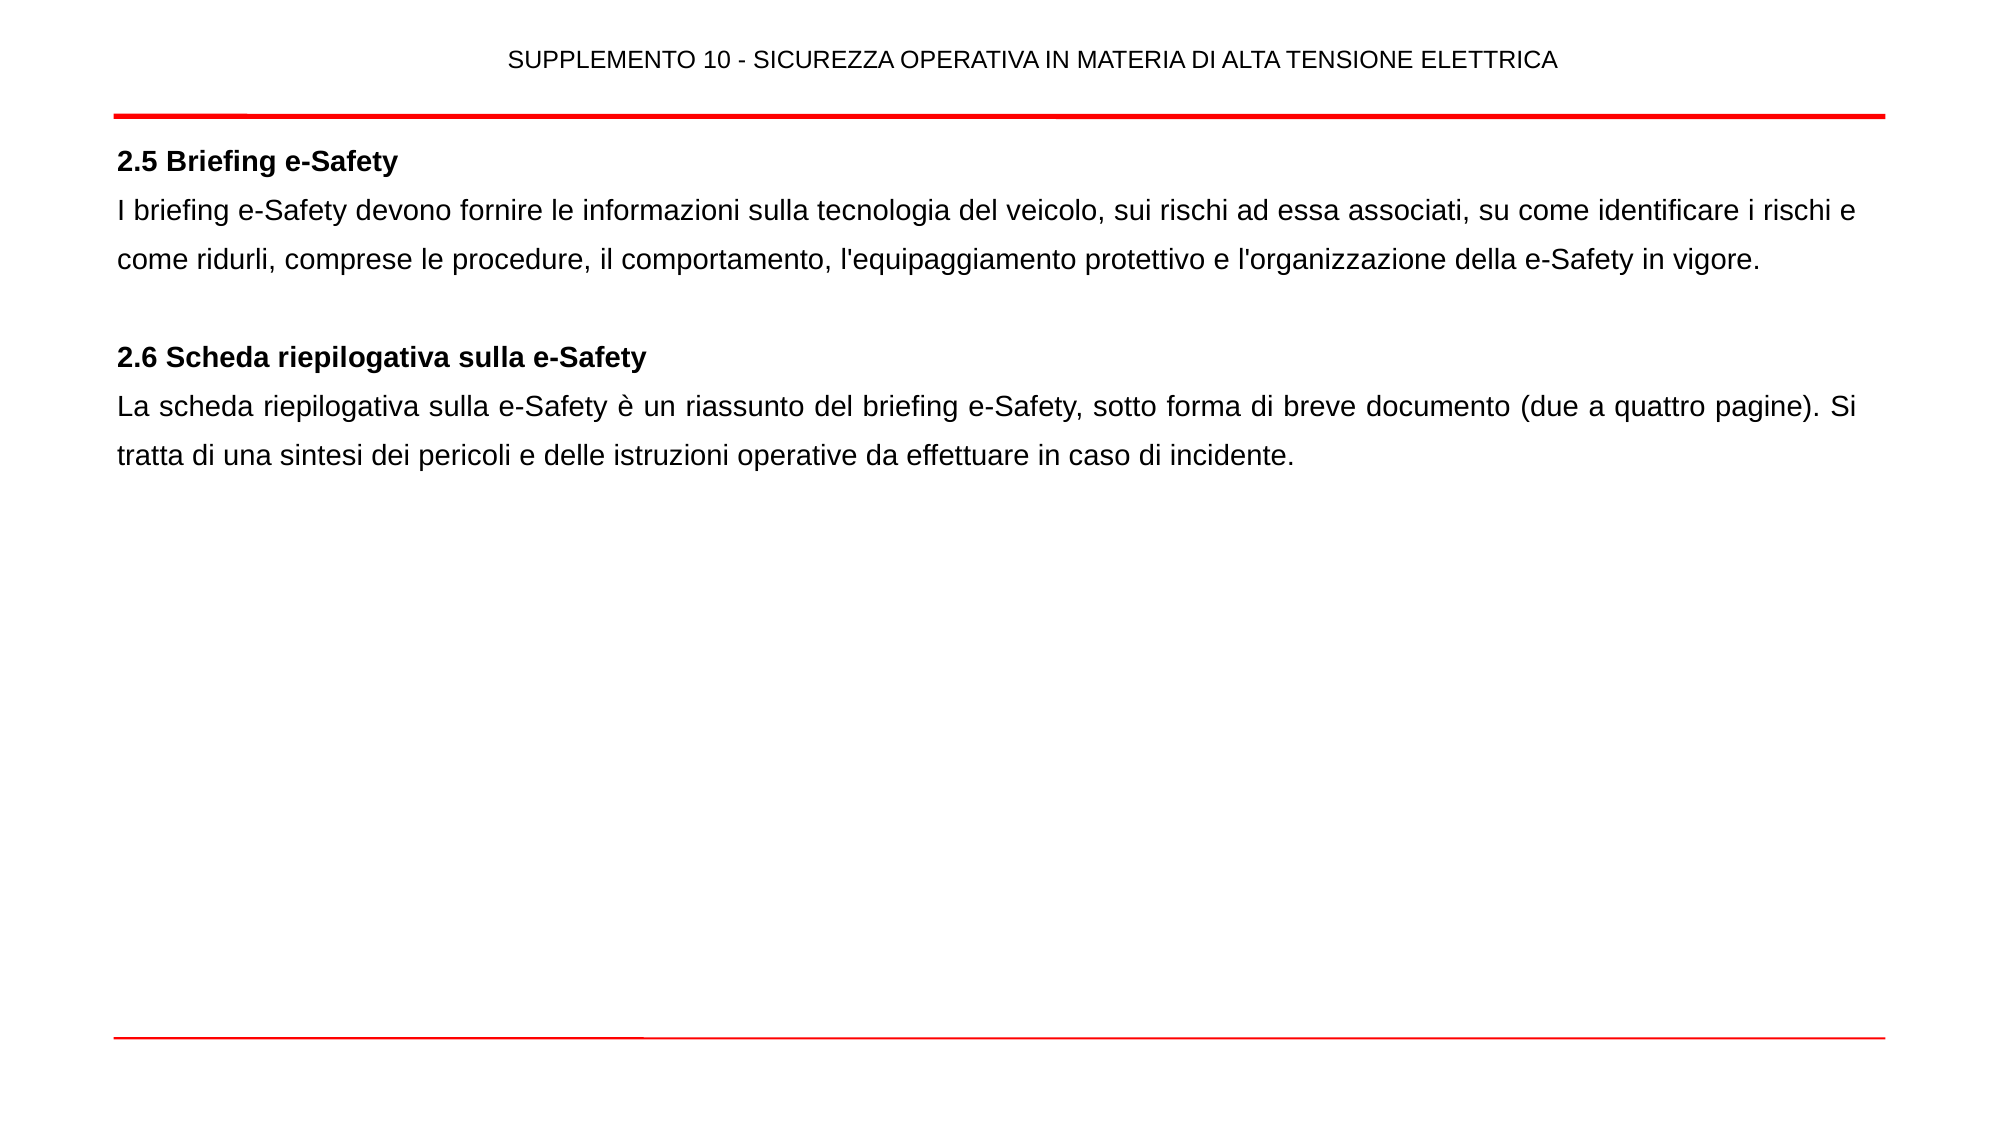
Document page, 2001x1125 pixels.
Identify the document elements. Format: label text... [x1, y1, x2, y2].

text_box SUPPLEMENTO 10 - SICUREZZA OPERATIVA IN MATERIA DI ALTA TENSIONE ELETTRICA [173, 38, 1895, 82]
text_box 2.5 Briefing e-Safety I briefing e-Safety devono fornire le informazioni sulla tecnologia del veicolo, sui rischi ad essa associati, su come identificare i rischi e come ridurli, comprese le procedure, il comportamento, l'equipaggiamento protettivo e l'organizzazione della e-Safety in vigore. 2.6 Scheda riepilogativa sulla e-Safety La scheda riepilogativa sulla e-Safety è un riassunto del briefing e-Safety, sotto forma di breve documento (due a quattro pagine). Si tratta di una sintesi dei pericoli e delle istruzioni operative da effettuare in caso di incidente. [102, 120, 1875, 480]
